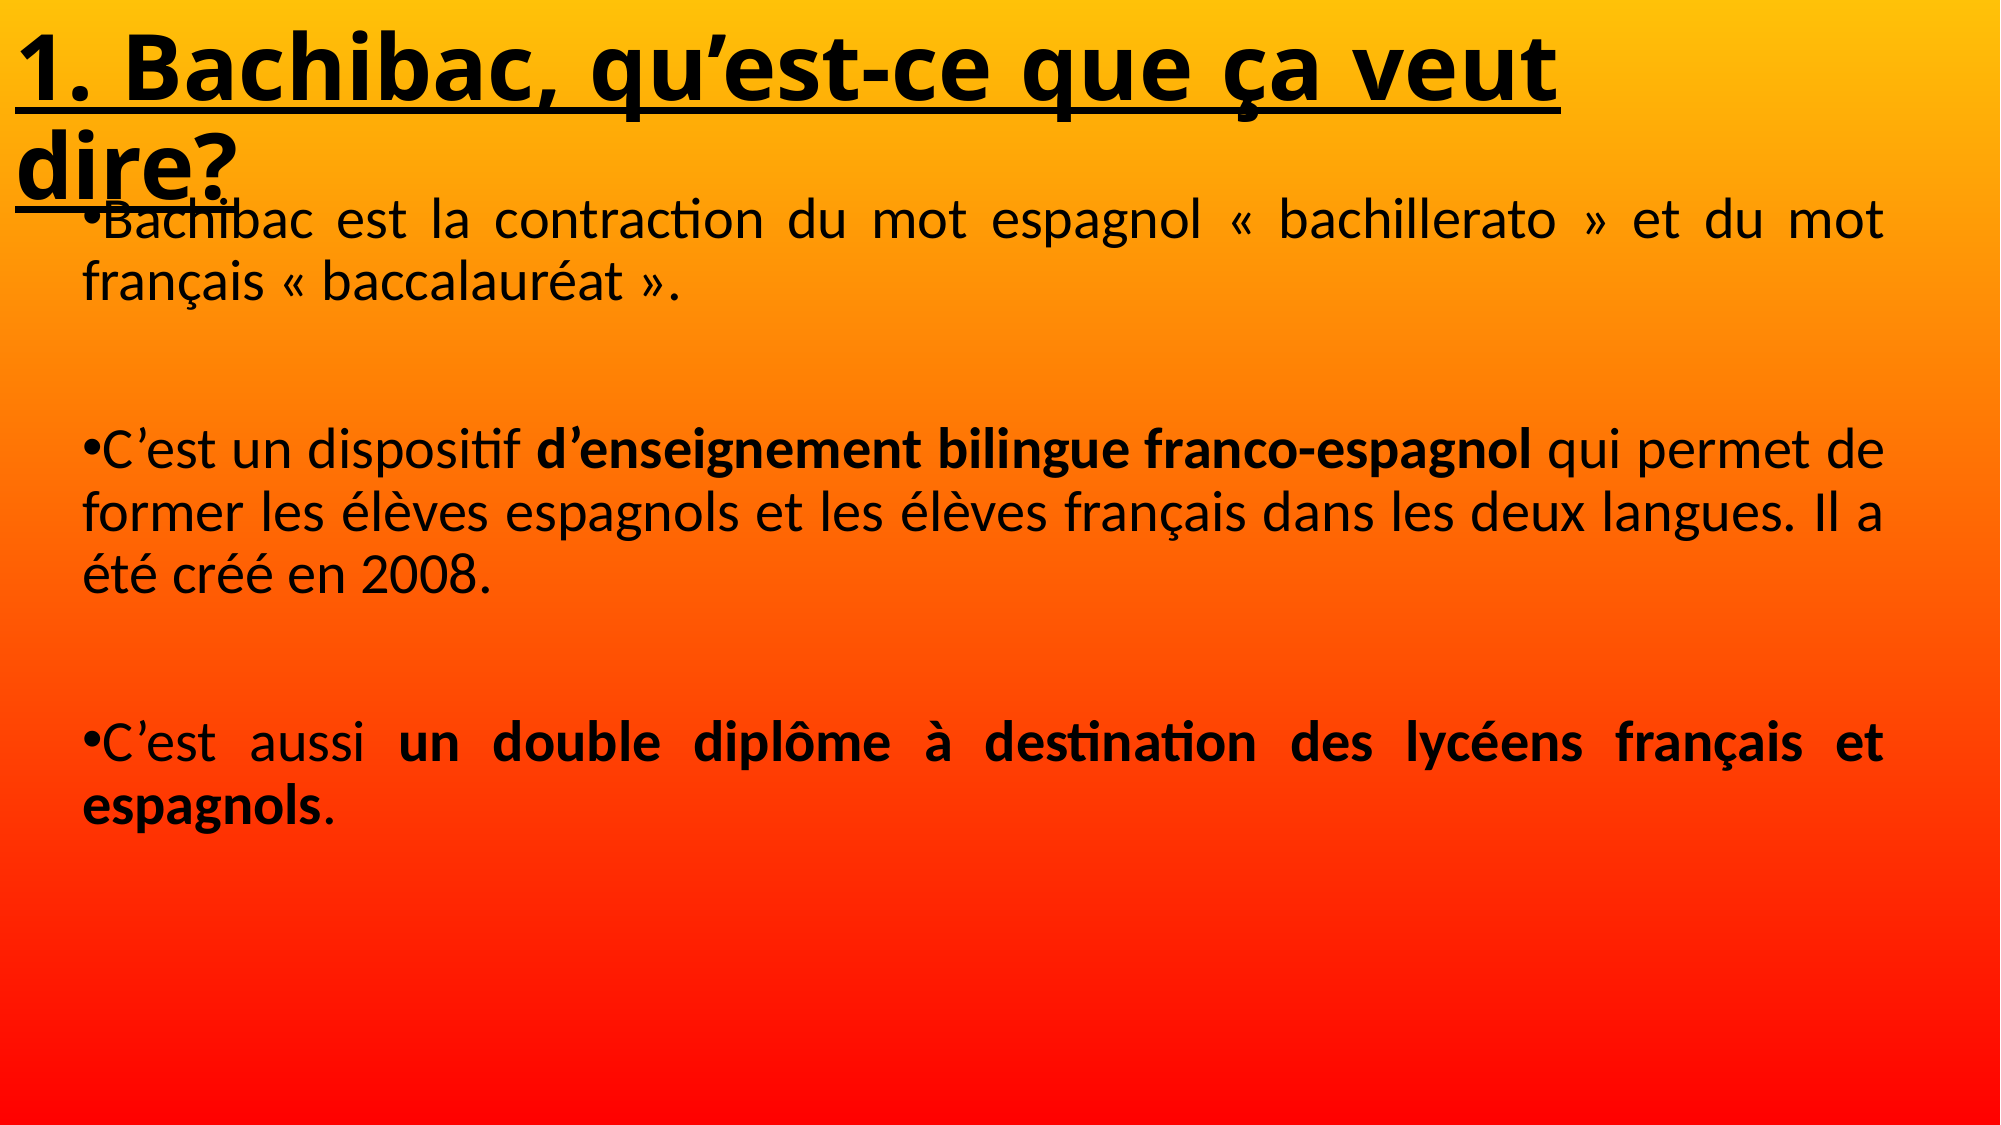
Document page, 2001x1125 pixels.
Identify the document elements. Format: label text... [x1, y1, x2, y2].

list Bachibac est la contraction du mot espagnol « bachillerato » et du mot français « baccalauréat ». C’est un dispositif d’enseignement bilingue franco-espagnol qui permet de former les élèves espagnols et les élèves français dans les deux langues. Il a été créé en 2008. C’est aussi un double diplôme à destination des lycéens français et espagnols. [67, 180, 1901, 1066]
title 1. Bachibac, qu’est-ce que ça veut dire? [0, 13, 1725, 232]
